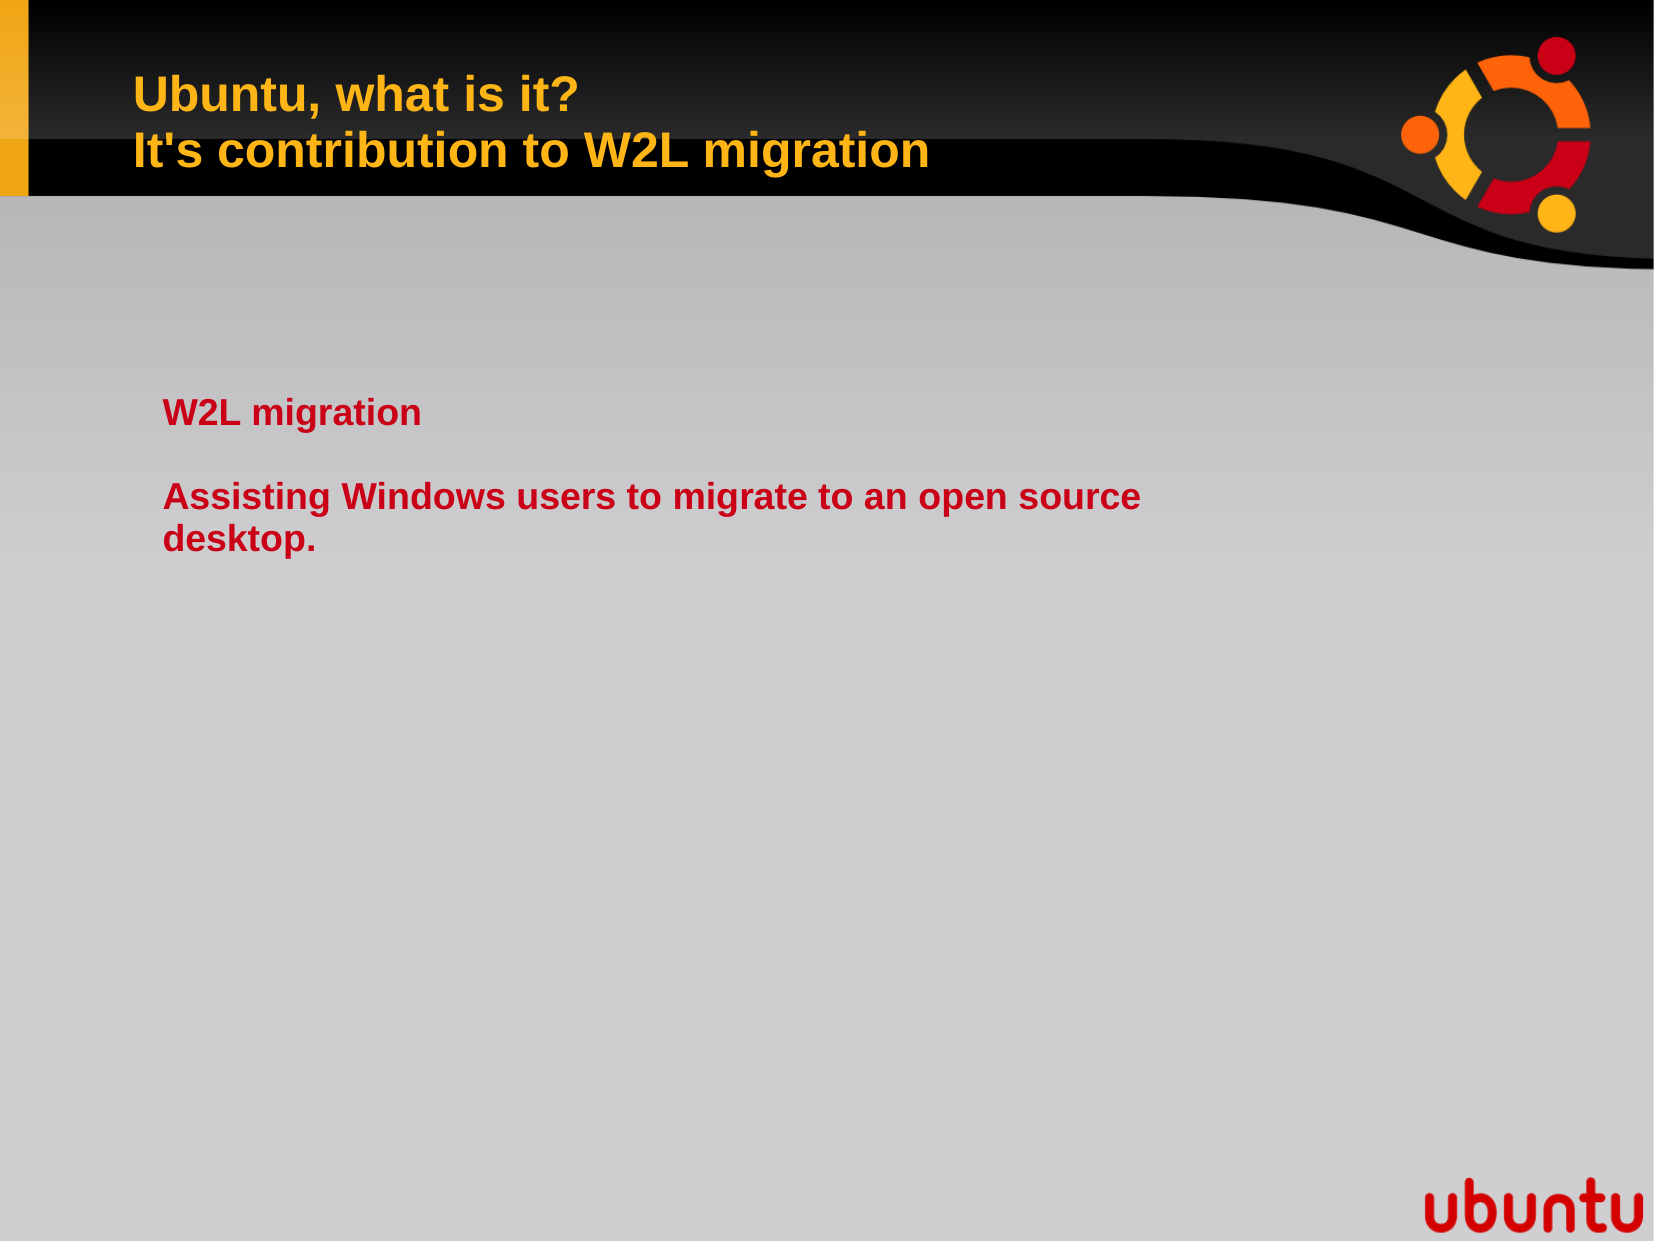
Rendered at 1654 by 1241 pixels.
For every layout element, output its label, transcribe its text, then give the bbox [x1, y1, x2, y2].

text_box W2L migration Assisting Windows users to migrate to an open source desktop. [147, 383, 1182, 567]
text_box Ubuntu, what is it? It's contribution to W2L migration [118, 59, 1093, 186]
picture [0, 0, 1654, 1241]
